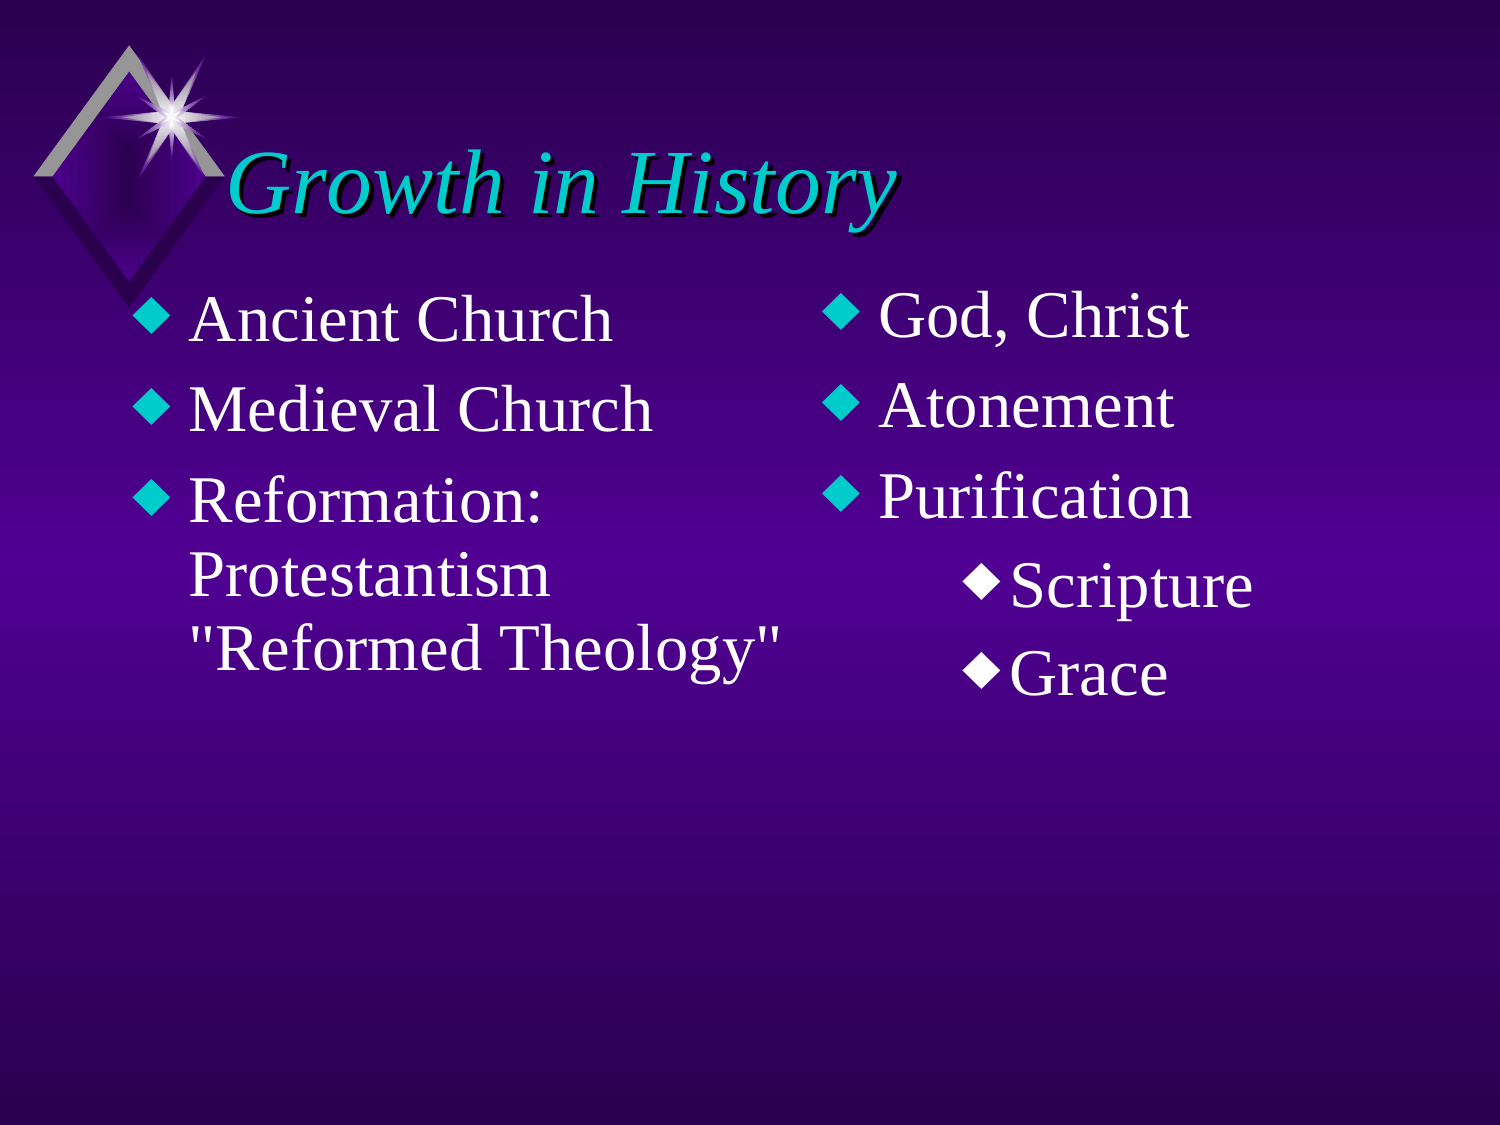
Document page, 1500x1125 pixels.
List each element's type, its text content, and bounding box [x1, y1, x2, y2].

list God, Christ Atonement Purification Scripture Grace [765, 277, 1388, 839]
title Growth in History [224, 65, 1388, 281]
list Ancient Church Medieval Church Reformation: Protestantism "Reformed Theology" [76, 281, 765, 805]
